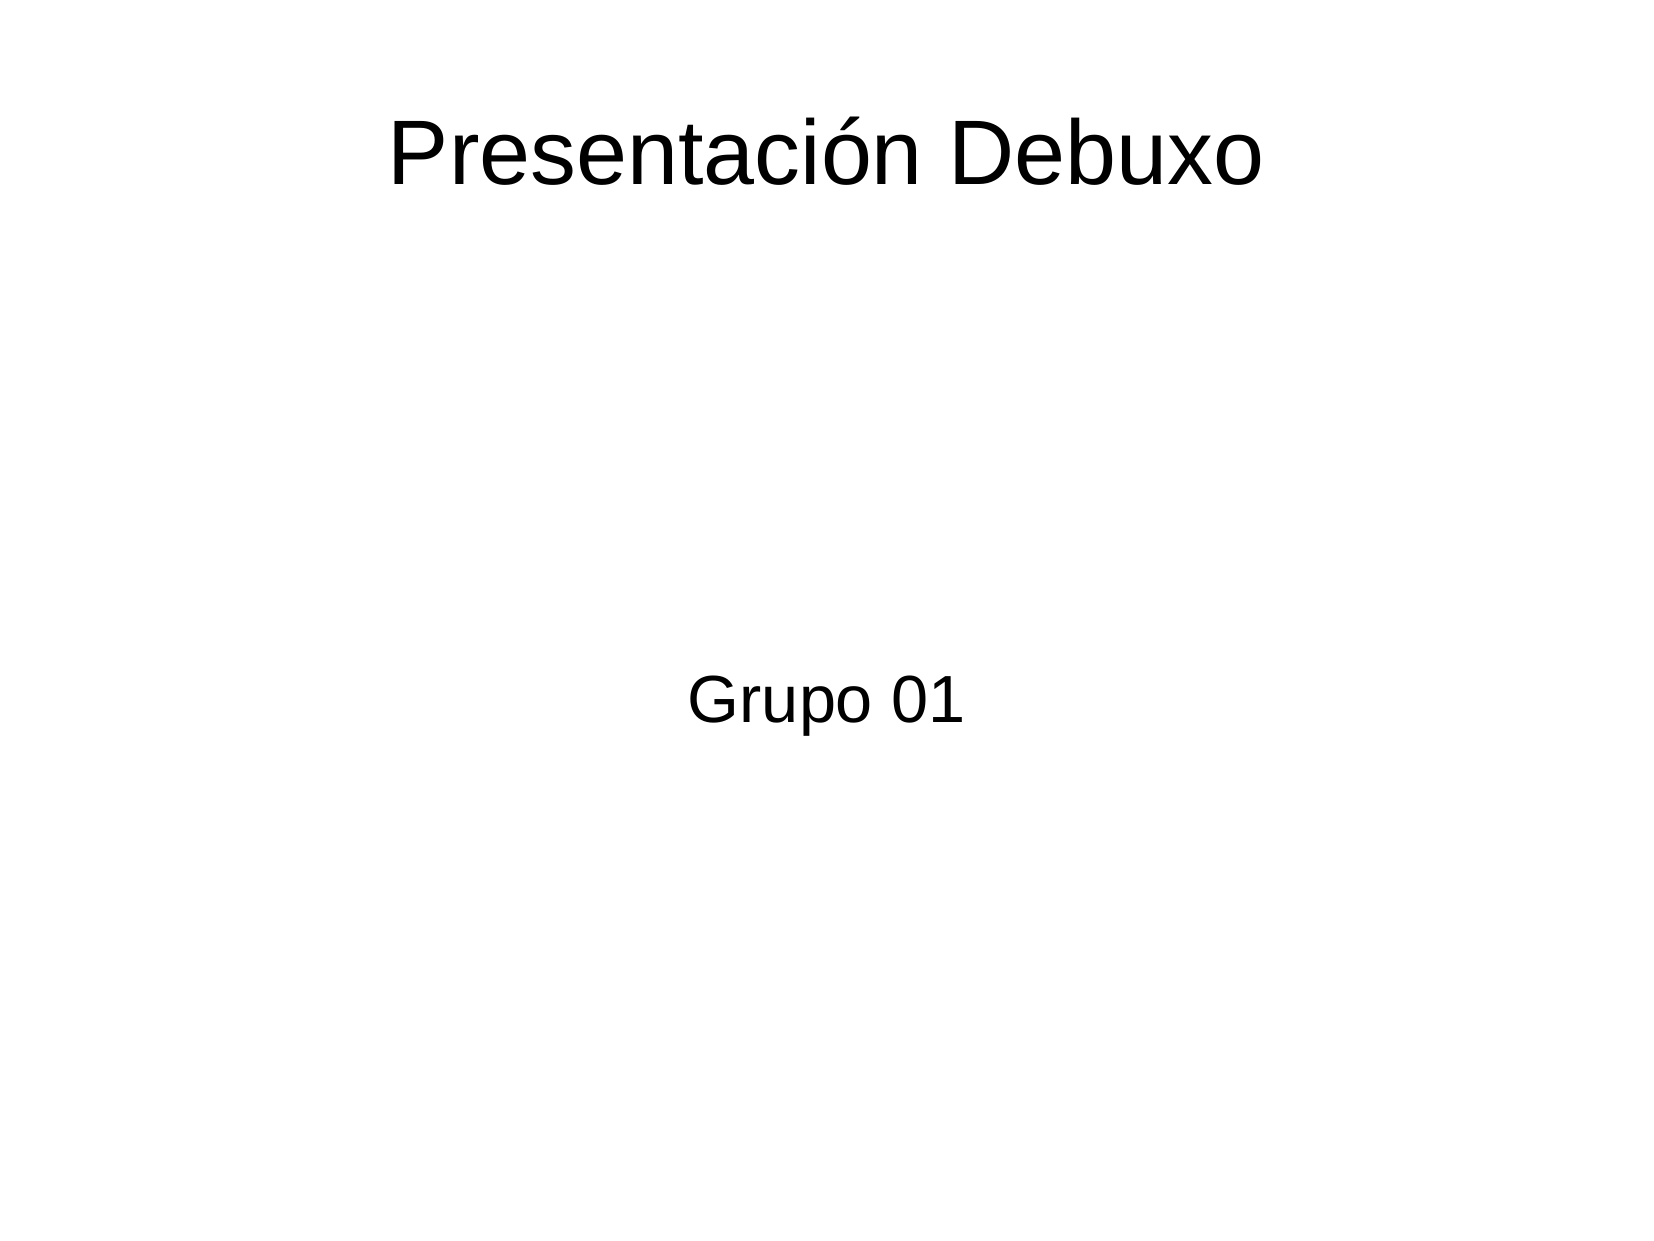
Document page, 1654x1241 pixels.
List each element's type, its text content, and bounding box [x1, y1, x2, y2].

subtitle Grupo 01 [82, 290, 1571, 1109]
title Presentación Debuxo [82, 49, 1571, 257]
